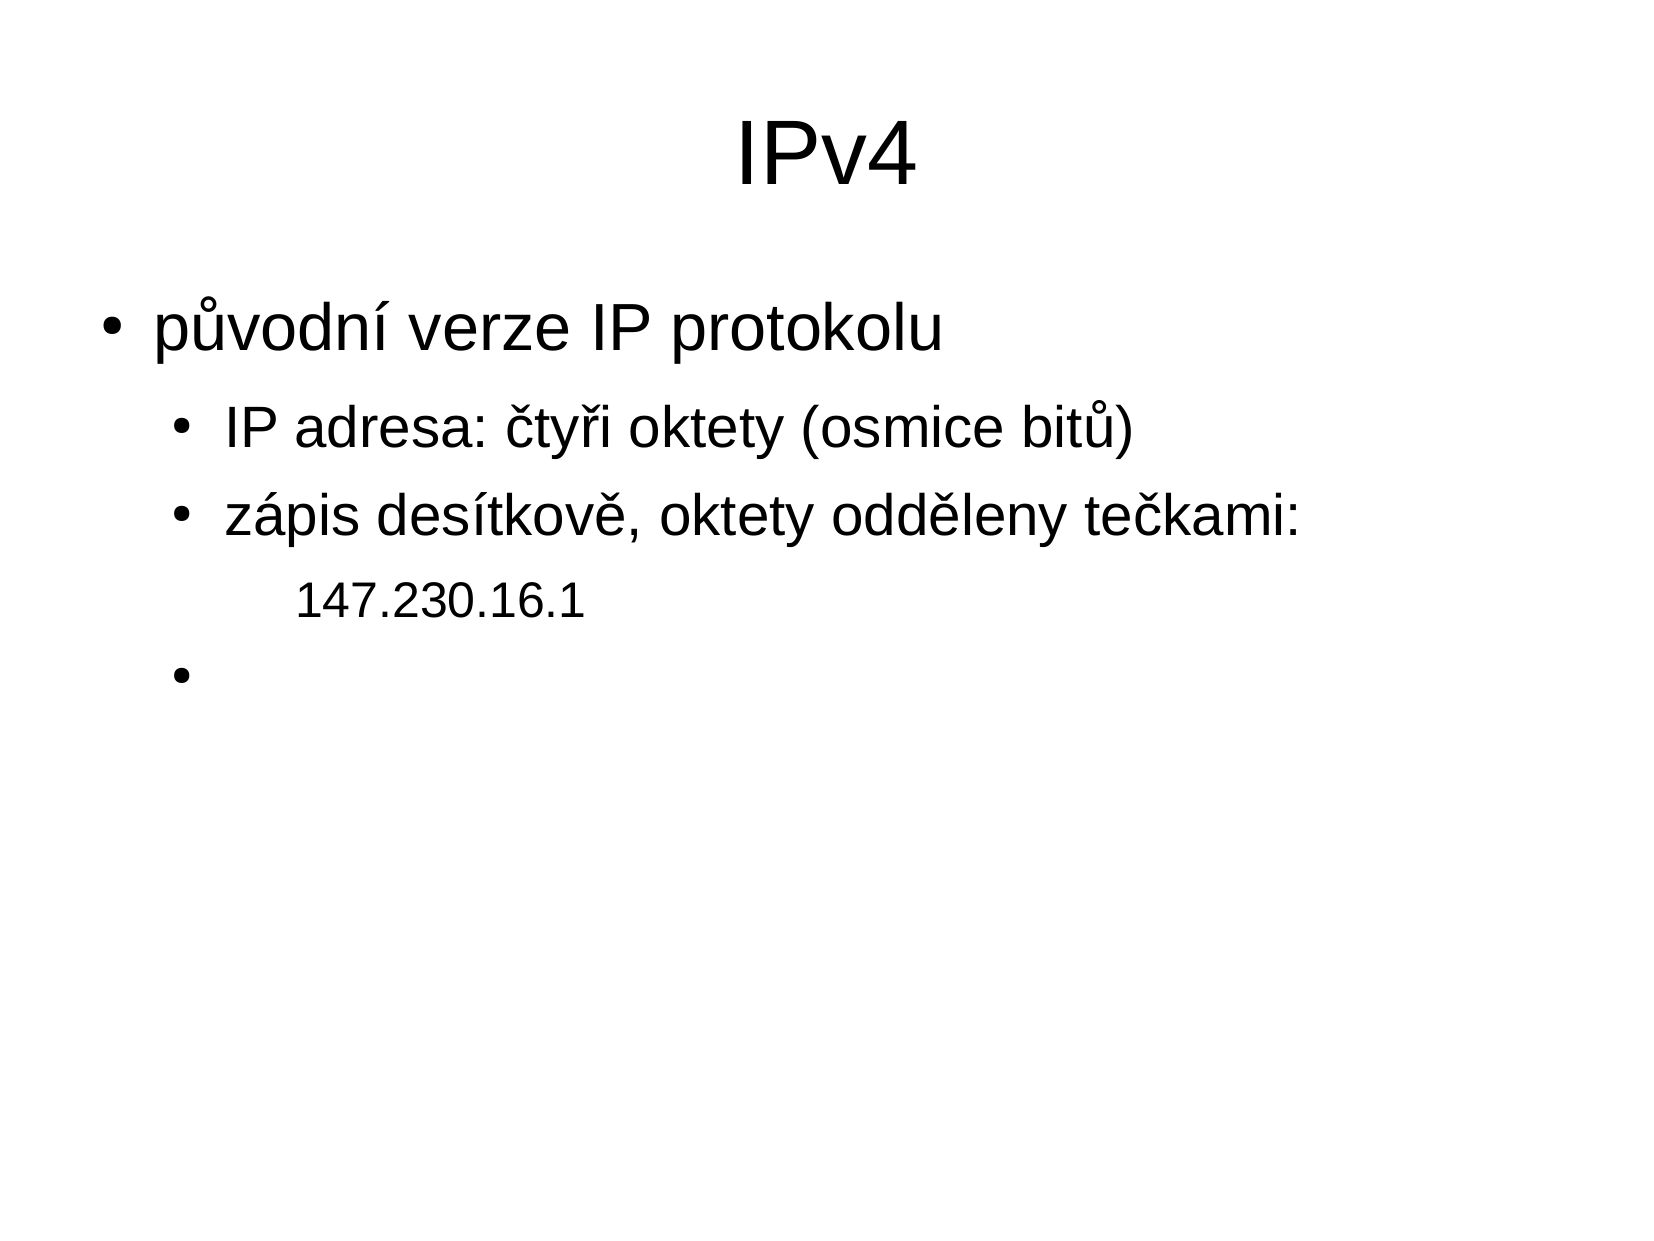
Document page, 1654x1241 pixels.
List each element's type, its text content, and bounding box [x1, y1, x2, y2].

list původní verze IP protokolu IP adresa: čtyři oktety (osmice bitů) zápis desítkově, oktety odděleny tečkami: 147.230.16.1 [82, 290, 1571, 1109]
title IPv4 [82, 49, 1571, 257]
